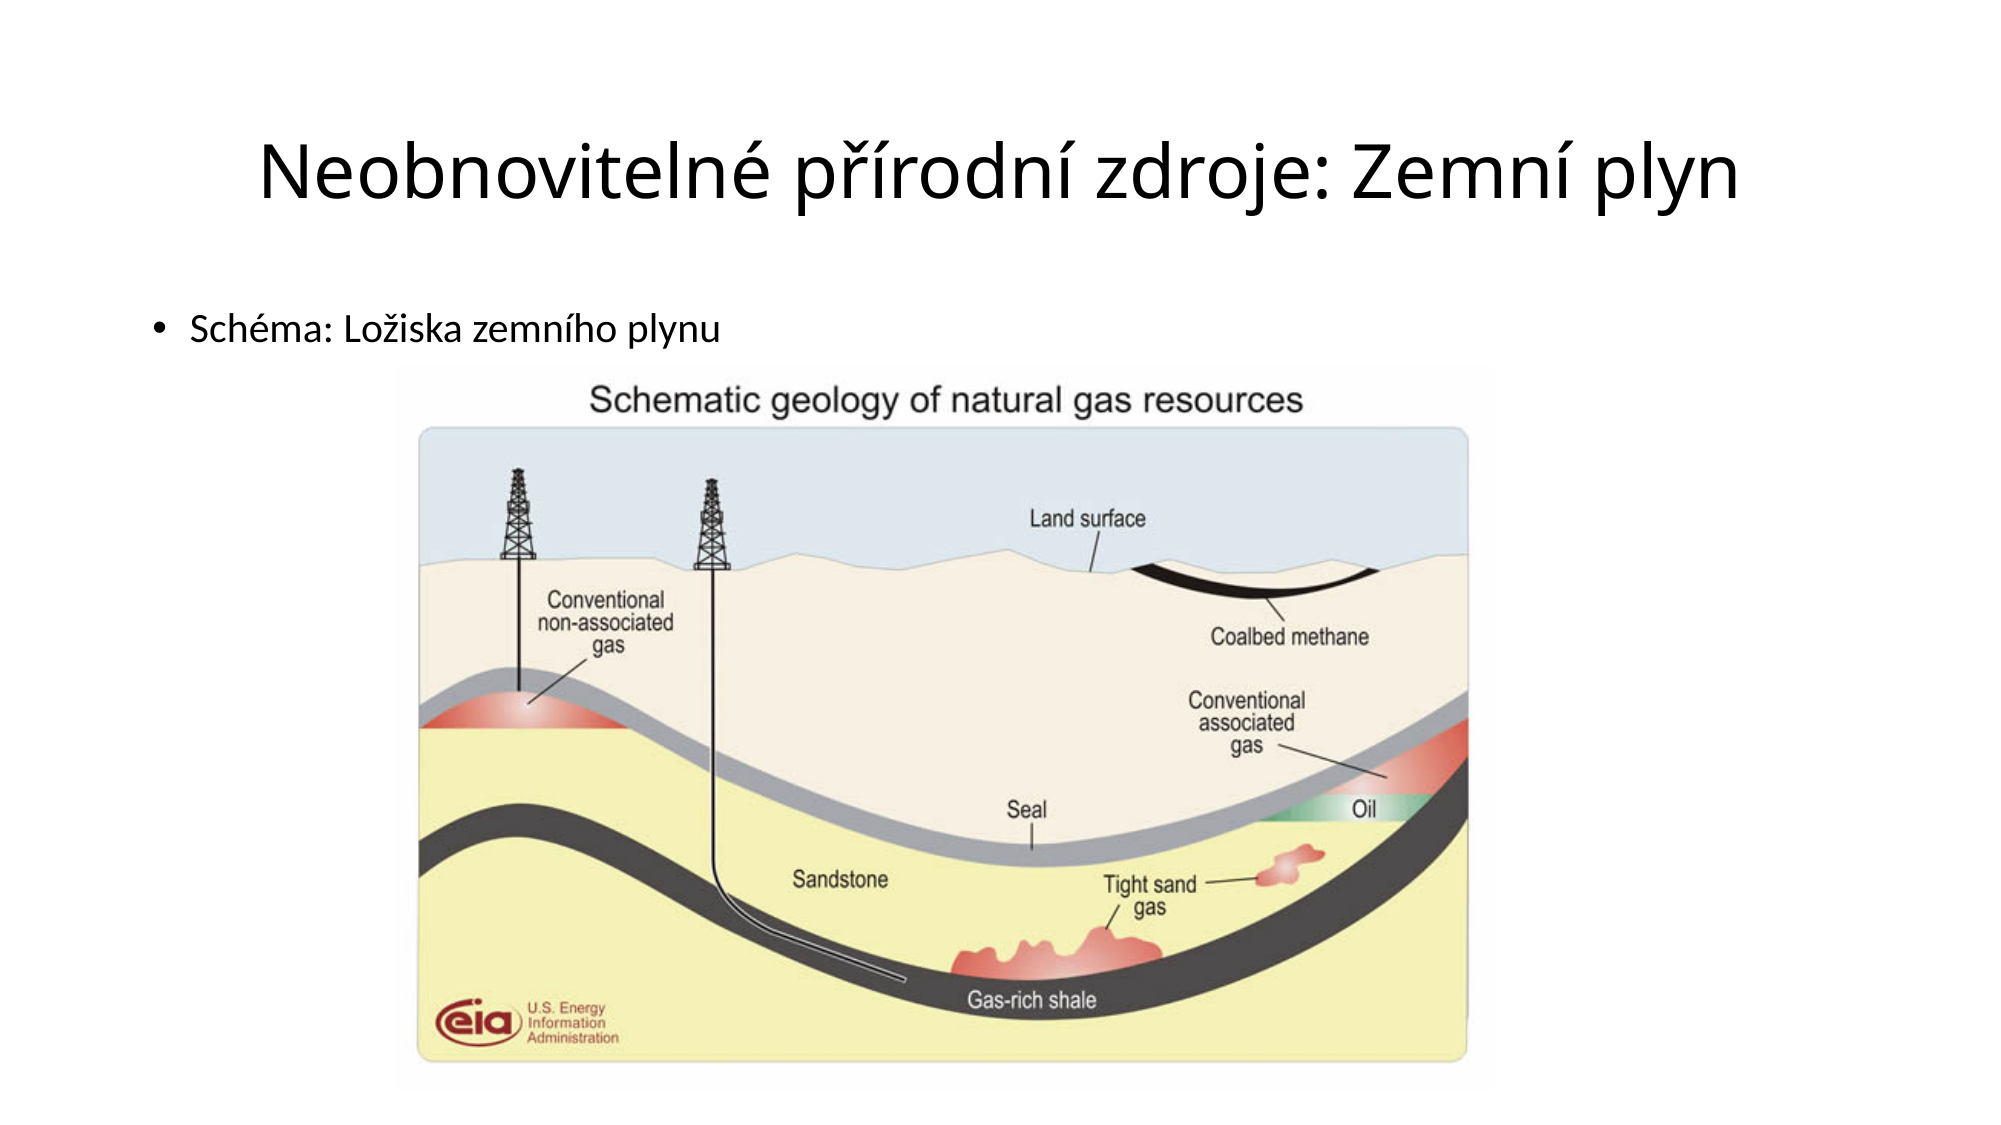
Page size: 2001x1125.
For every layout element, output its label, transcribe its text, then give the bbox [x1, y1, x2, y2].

title Neobnovitelné přírodní zdroje: Zemní plyn [137, 59, 1863, 278]
list Schéma: Ložiska zemního plynu [137, 299, 1863, 1014]
picture [394, 365, 1495, 1091]
